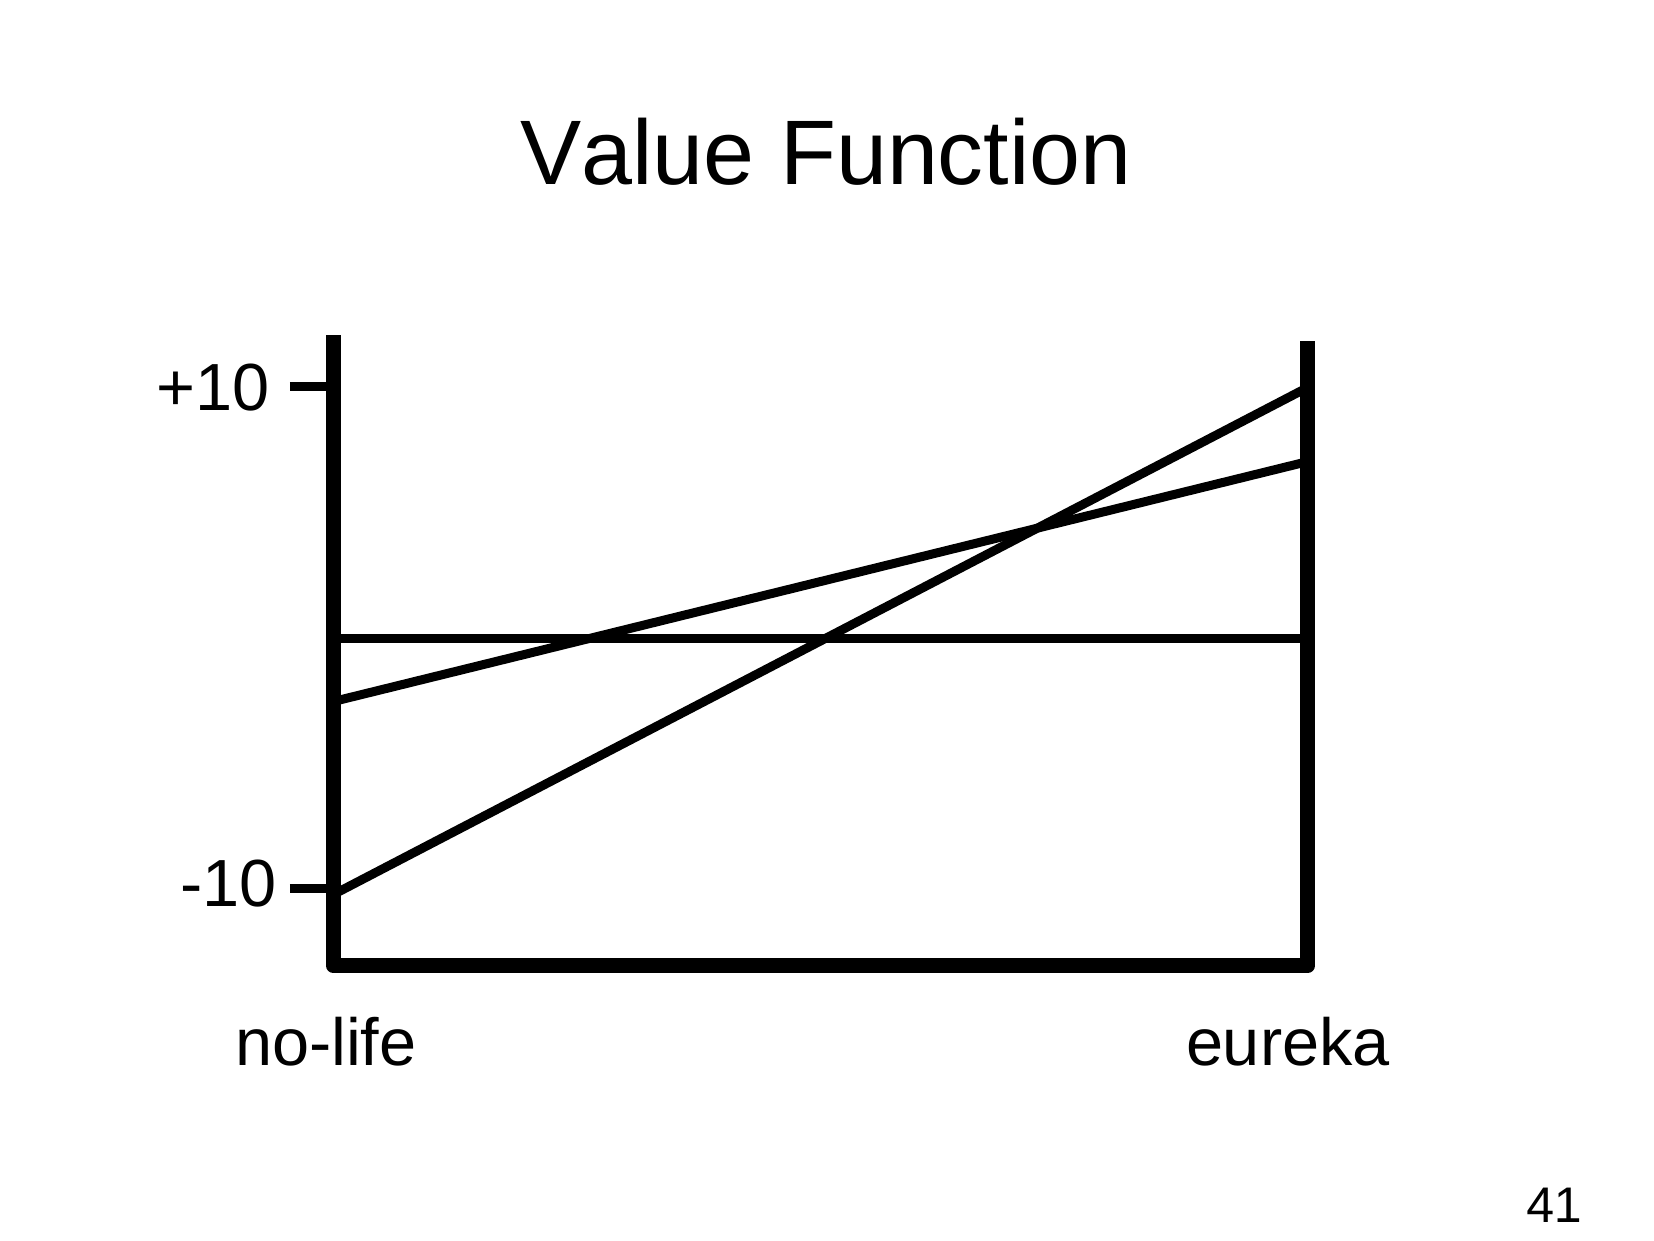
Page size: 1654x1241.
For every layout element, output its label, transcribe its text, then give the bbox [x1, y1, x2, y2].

text_box +10 [141, 342, 285, 432]
text_box no-life [220, 997, 433, 1088]
title Value Function [82, 49, 1571, 257]
text_box eureka [1171, 997, 1406, 1088]
text_box -10 [165, 838, 292, 929]
